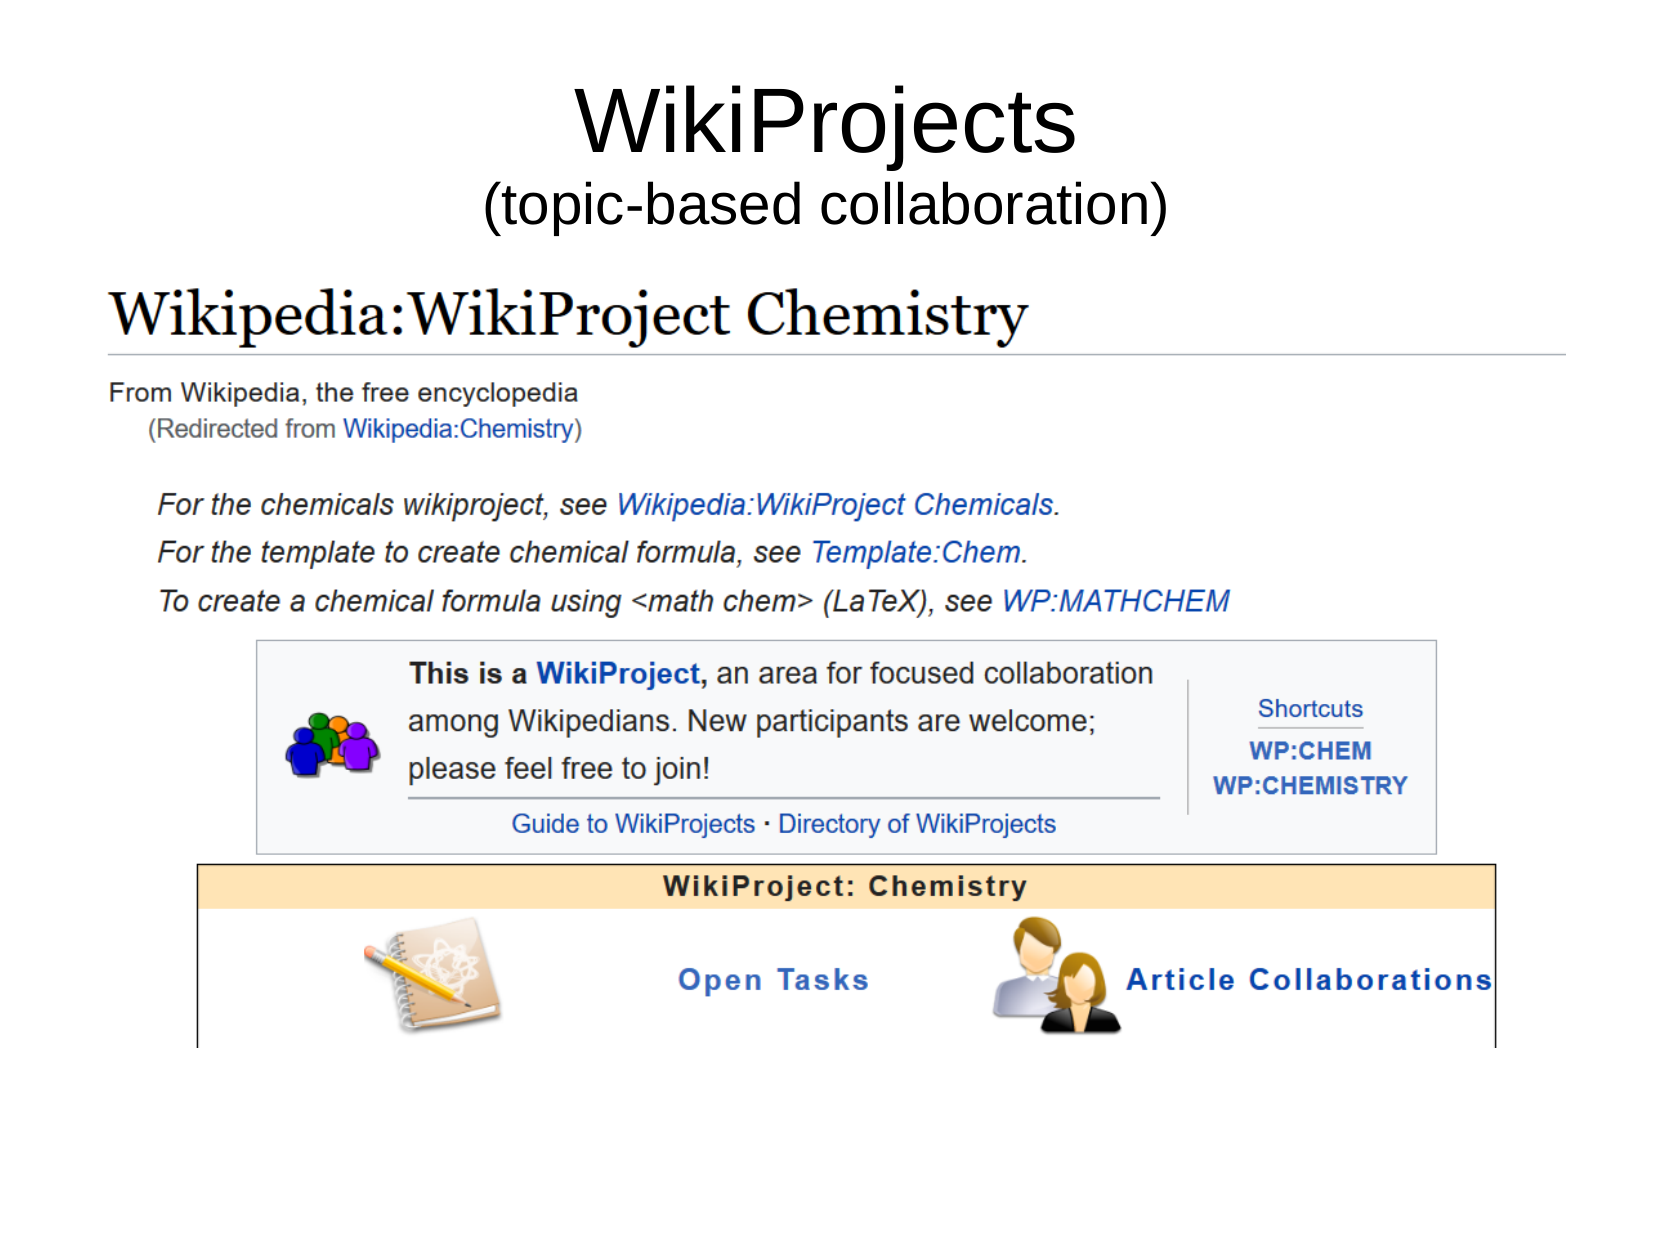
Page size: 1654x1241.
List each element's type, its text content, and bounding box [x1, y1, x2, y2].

picture [90, 246, 1566, 1048]
title WikiProjects (topic-based collaboration) [82, 49, 1571, 257]
